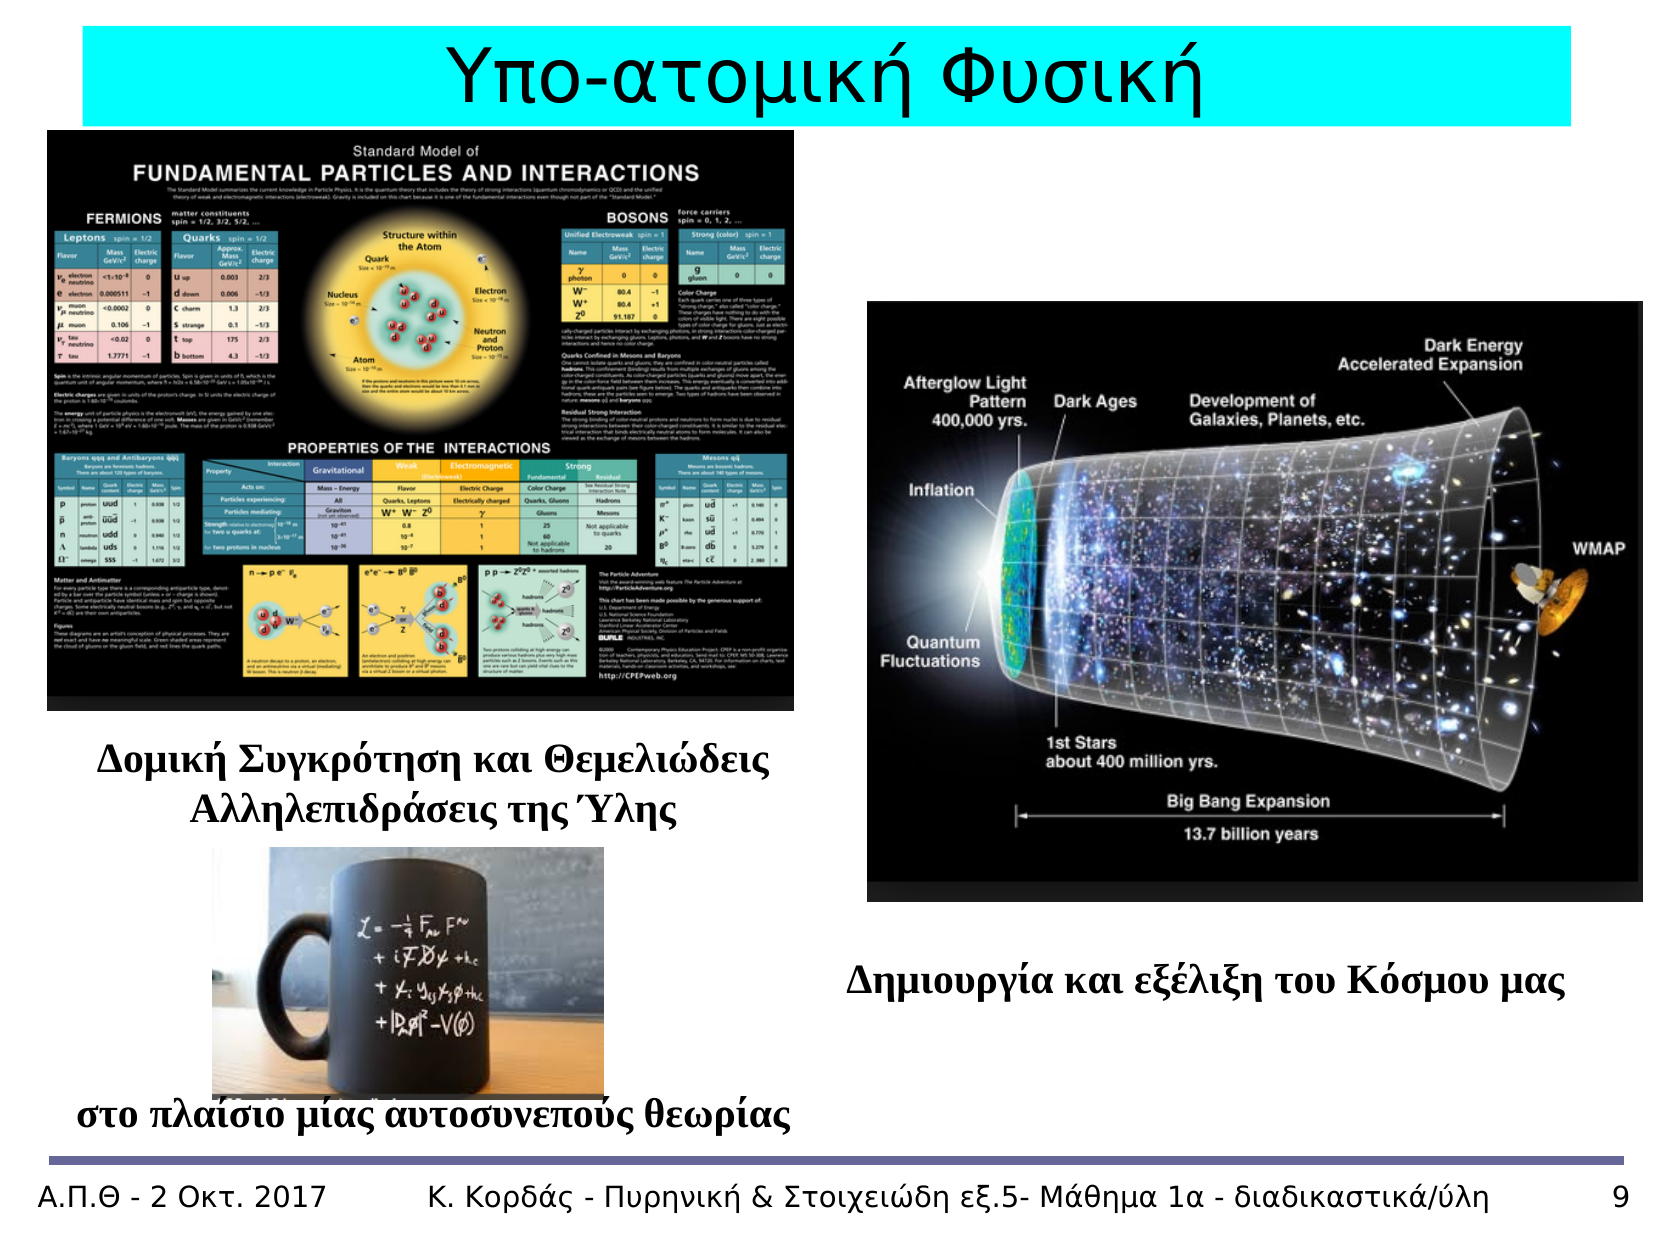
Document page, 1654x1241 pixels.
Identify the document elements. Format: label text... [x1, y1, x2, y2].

text_box στο πλαίσιο μίας αυτοσυνεπούς θεωρίας [47, 1077, 819, 1144]
text_box Δημιουργία και εξέλιξη του Κόσμου μας [785, 943, 1627, 1010]
title Υπο-ατομική Φυσική [82, 25, 1571, 127]
text_box Δομική Συγκρότηση και Θεμελιώδεις Αλληλεπιδράσεις της Ύλης [47, 723, 819, 840]
picture [212, 847, 604, 1077]
picture [867, 301, 1643, 902]
picture [47, 130, 794, 711]
